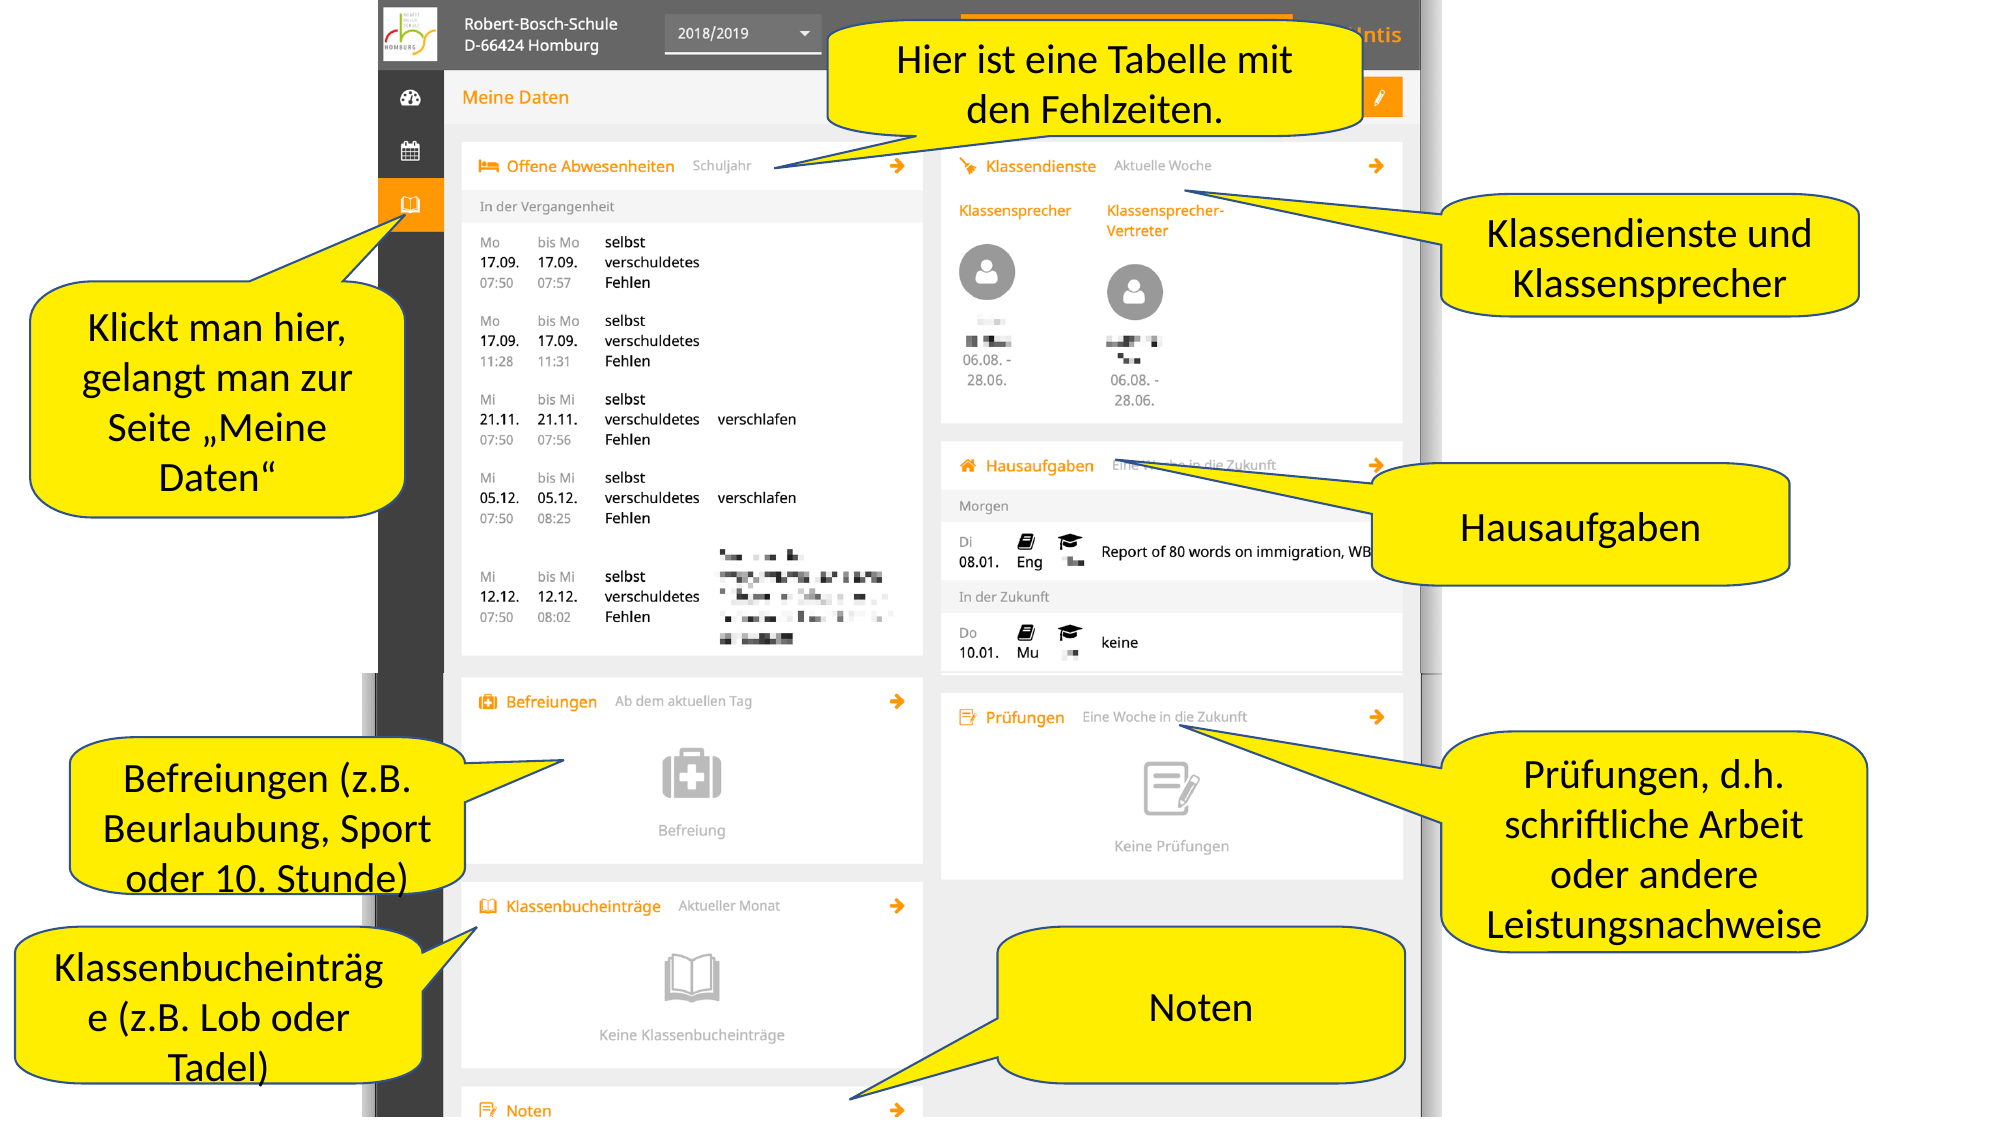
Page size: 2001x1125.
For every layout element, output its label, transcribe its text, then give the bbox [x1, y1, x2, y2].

text_box Hausaufgaben [1115, 459, 1790, 586]
text_box Klickt man hier, gelangt man zur Seite „Meine Daten“ [30, 214, 406, 518]
picture [362, 0, 1442, 1117]
text_box Hier ist eine Tabelle mit den Fehlzeiten. [774, 20, 1363, 169]
text_box Noten [849, 926, 1406, 1100]
text_box Prüfungen, d.h. schriftliche Arbeit oder andere Leistungsnachweise [1179, 725, 1868, 953]
text_box Klassenbucheinträge (z.B. Lob oder Tadel) [15, 926, 477, 1084]
text_box Befreiungen (z.B. Beurlaubung, Sport oder 10. Stunde) [69, 737, 564, 895]
text_box Klassendienste und Klassensprecher [1184, 190, 1859, 317]
